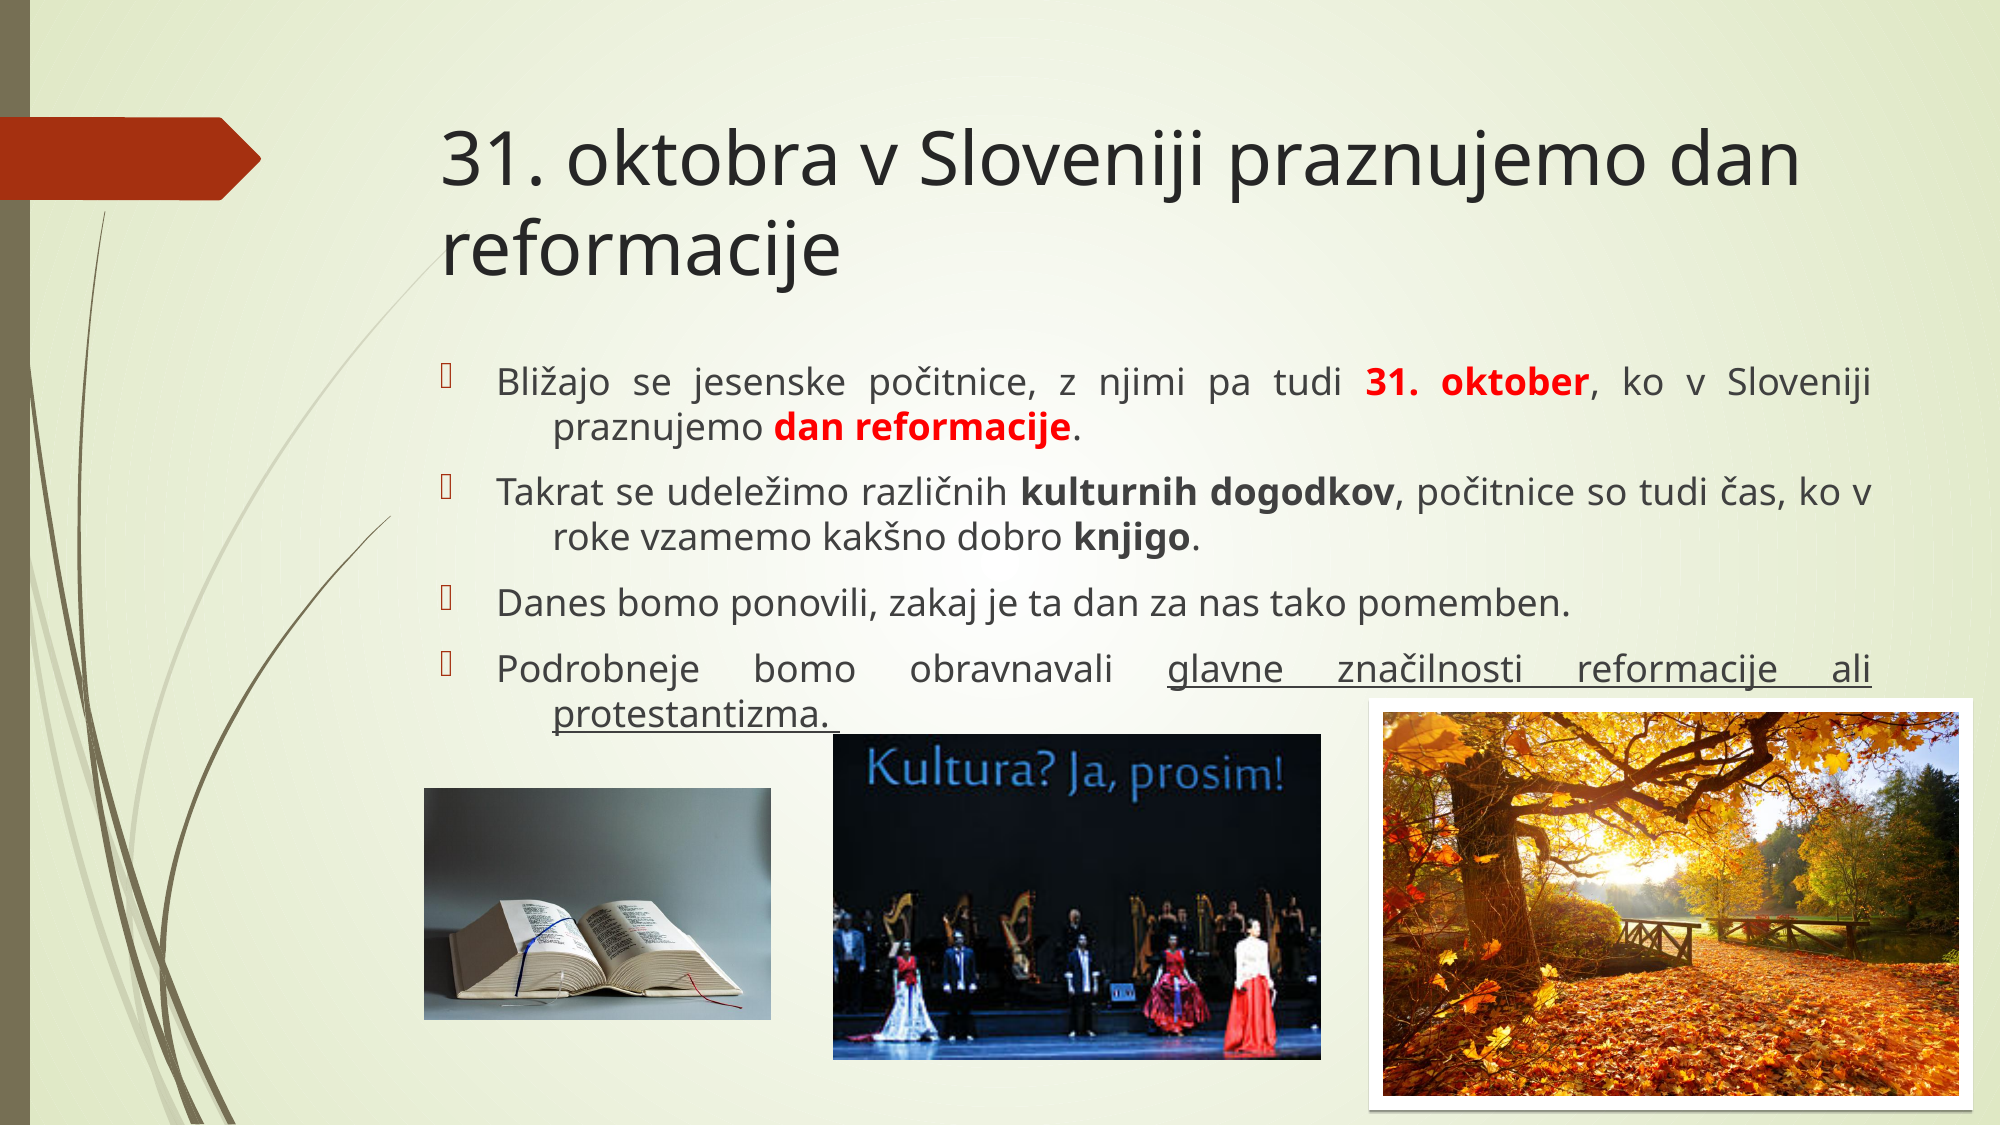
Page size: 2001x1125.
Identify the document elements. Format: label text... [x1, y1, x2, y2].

title 31. oktobra v Sloveniji praznujemo dan reformacije [425, 102, 1888, 313]
picture [1383, 712, 1959, 1096]
picture [833, 734, 1321, 1060]
list Bližajo se jesenske počitnice, z njimi pa tudi 31. oktober, ko v Sloveniji praznujemo dan reformacije. Takrat se udeležimo različnih kulturnih dogodkov, počitnice so tudi čas, ko v roke vzamemo kakšno dobro knjigo. Danes bomo ponovili, zakaj je ta dan za nas tako pomemben. Podrobneje bomo obravnavali glavne značilnosti reformacije ali protestantizma. [424, 350, 1888, 1023]
picture [424, 788, 771, 1020]
